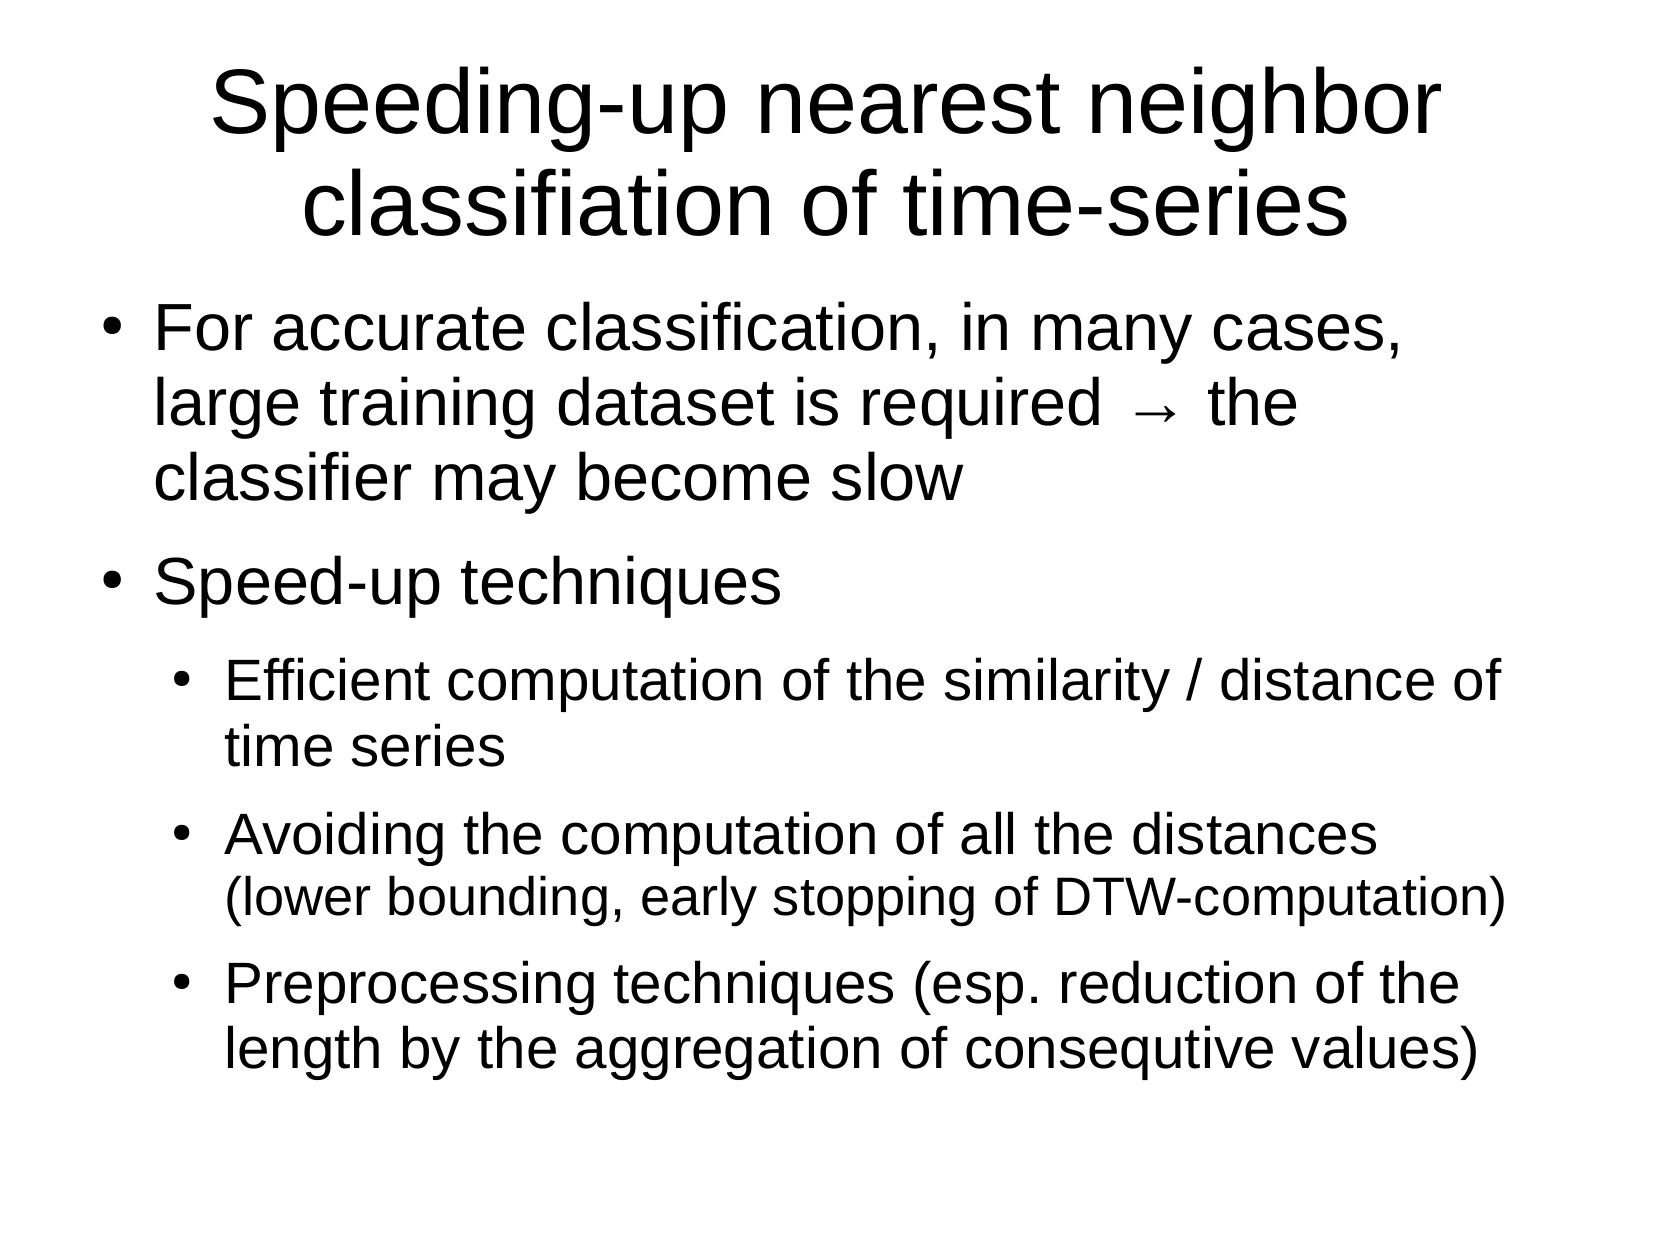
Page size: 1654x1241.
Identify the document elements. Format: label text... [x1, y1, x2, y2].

list For accurate classification, in many cases, large training dataset is required → the classifier may become slow Speed-up techniques Efficient computation of the similarity / distance of time series Avoiding the computation of all the distances (lower bounding, early stopping of DTW-computation) Preprocessing techniques (esp. reduction of the length by the aggregation of consequtive values) [82, 290, 1571, 1169]
title Speeding-up nearest neighbor classifiation of time-series [82, 49, 1571, 257]
